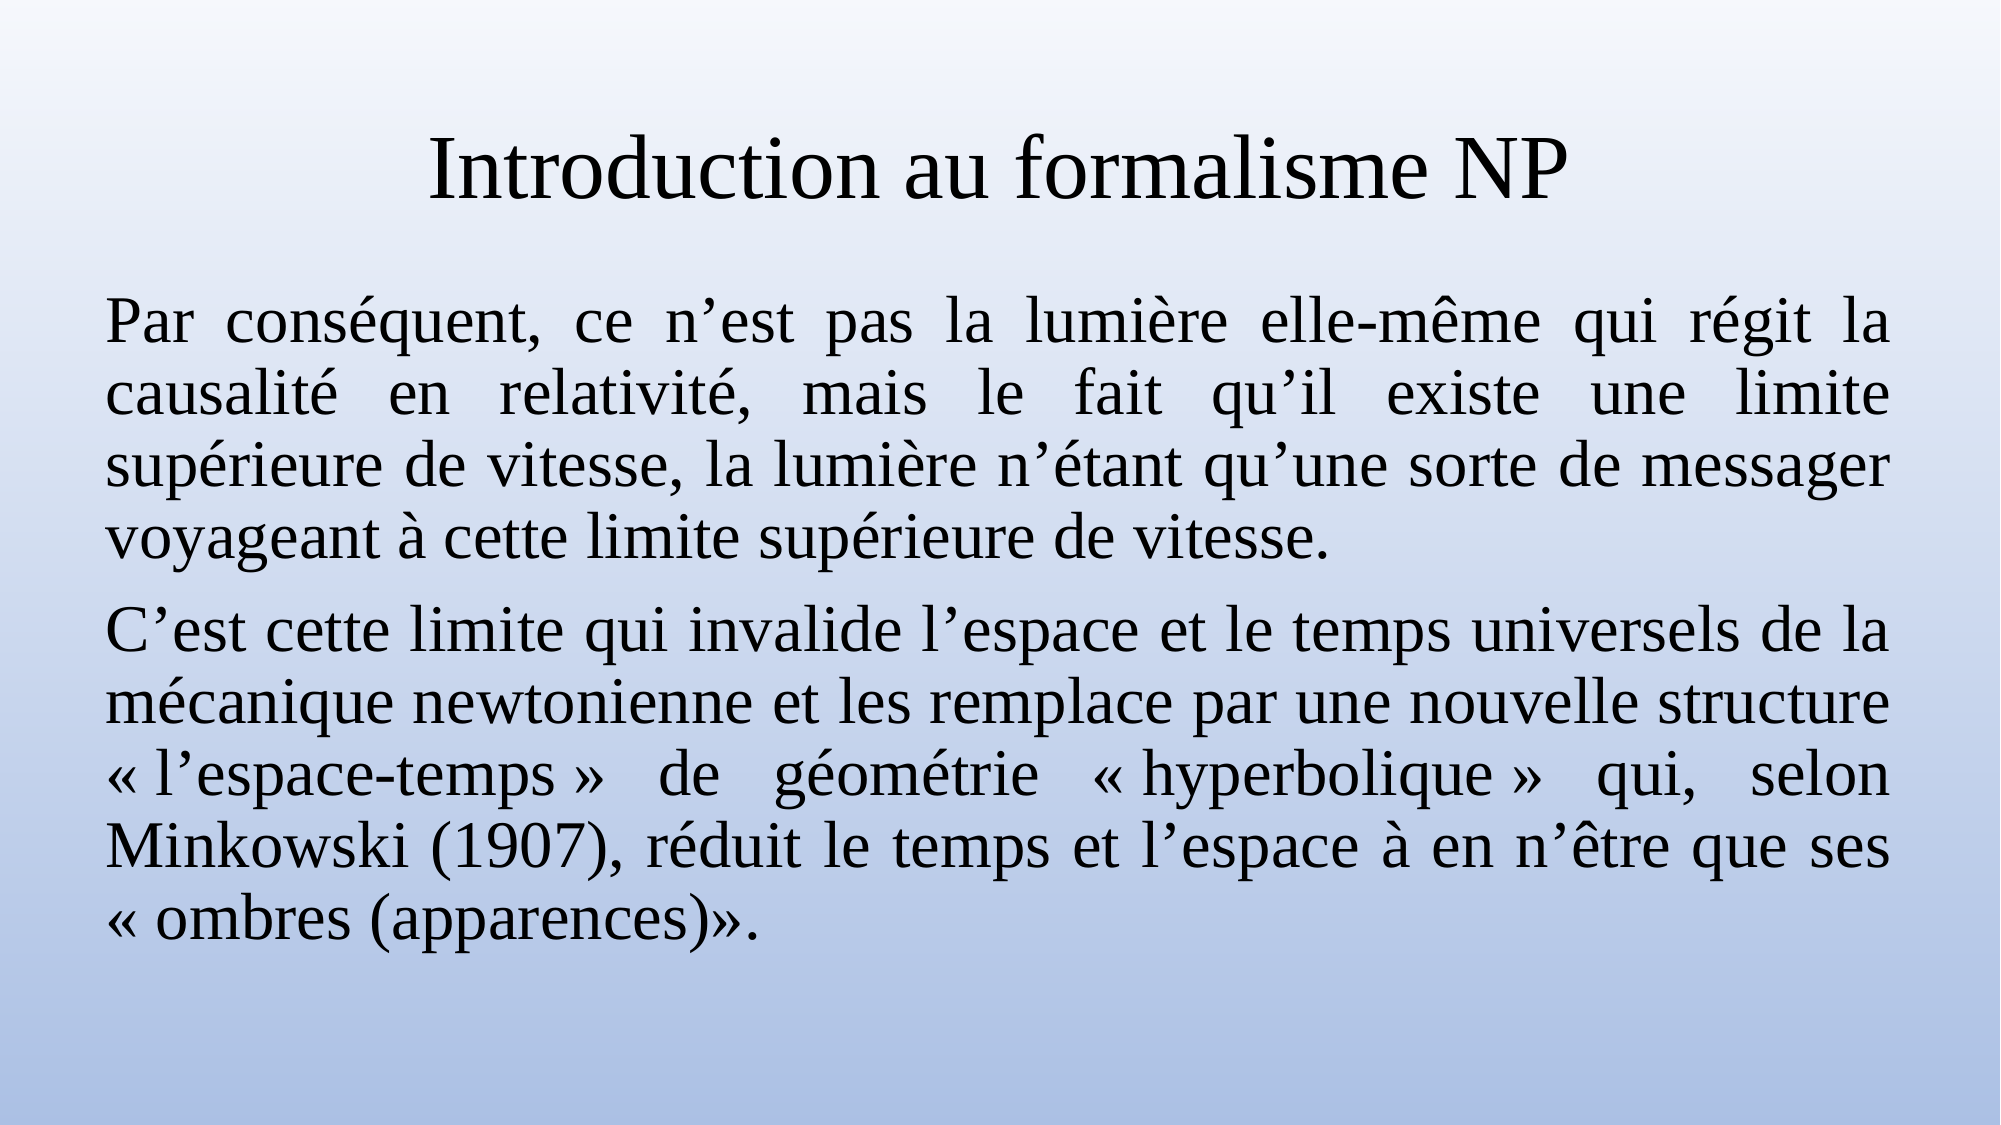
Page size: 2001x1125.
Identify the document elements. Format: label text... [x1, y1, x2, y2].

list Par conséquent, ce n’est pas la lumière elle-même qui régit la causalité en relativité, mais le fait qu’il existe une limite supérieure de vitesse, la lumière n’étant qu’une sorte de messager voyageant à cette limite supérieure de vitesse. C’est cette limite qui invalide l’espace et le temps universels de la mécanique newtonienne et les remplace par une nouvelle structure « l’espace-temps » de géométrie « hyperbolique » qui, selon Minkowski (1907), réduit le temps et l’espace à en n’être que ses « ombres (apparences)». [90, 277, 1910, 969]
title Introduction au formalisme NP [137, 59, 1863, 277]
